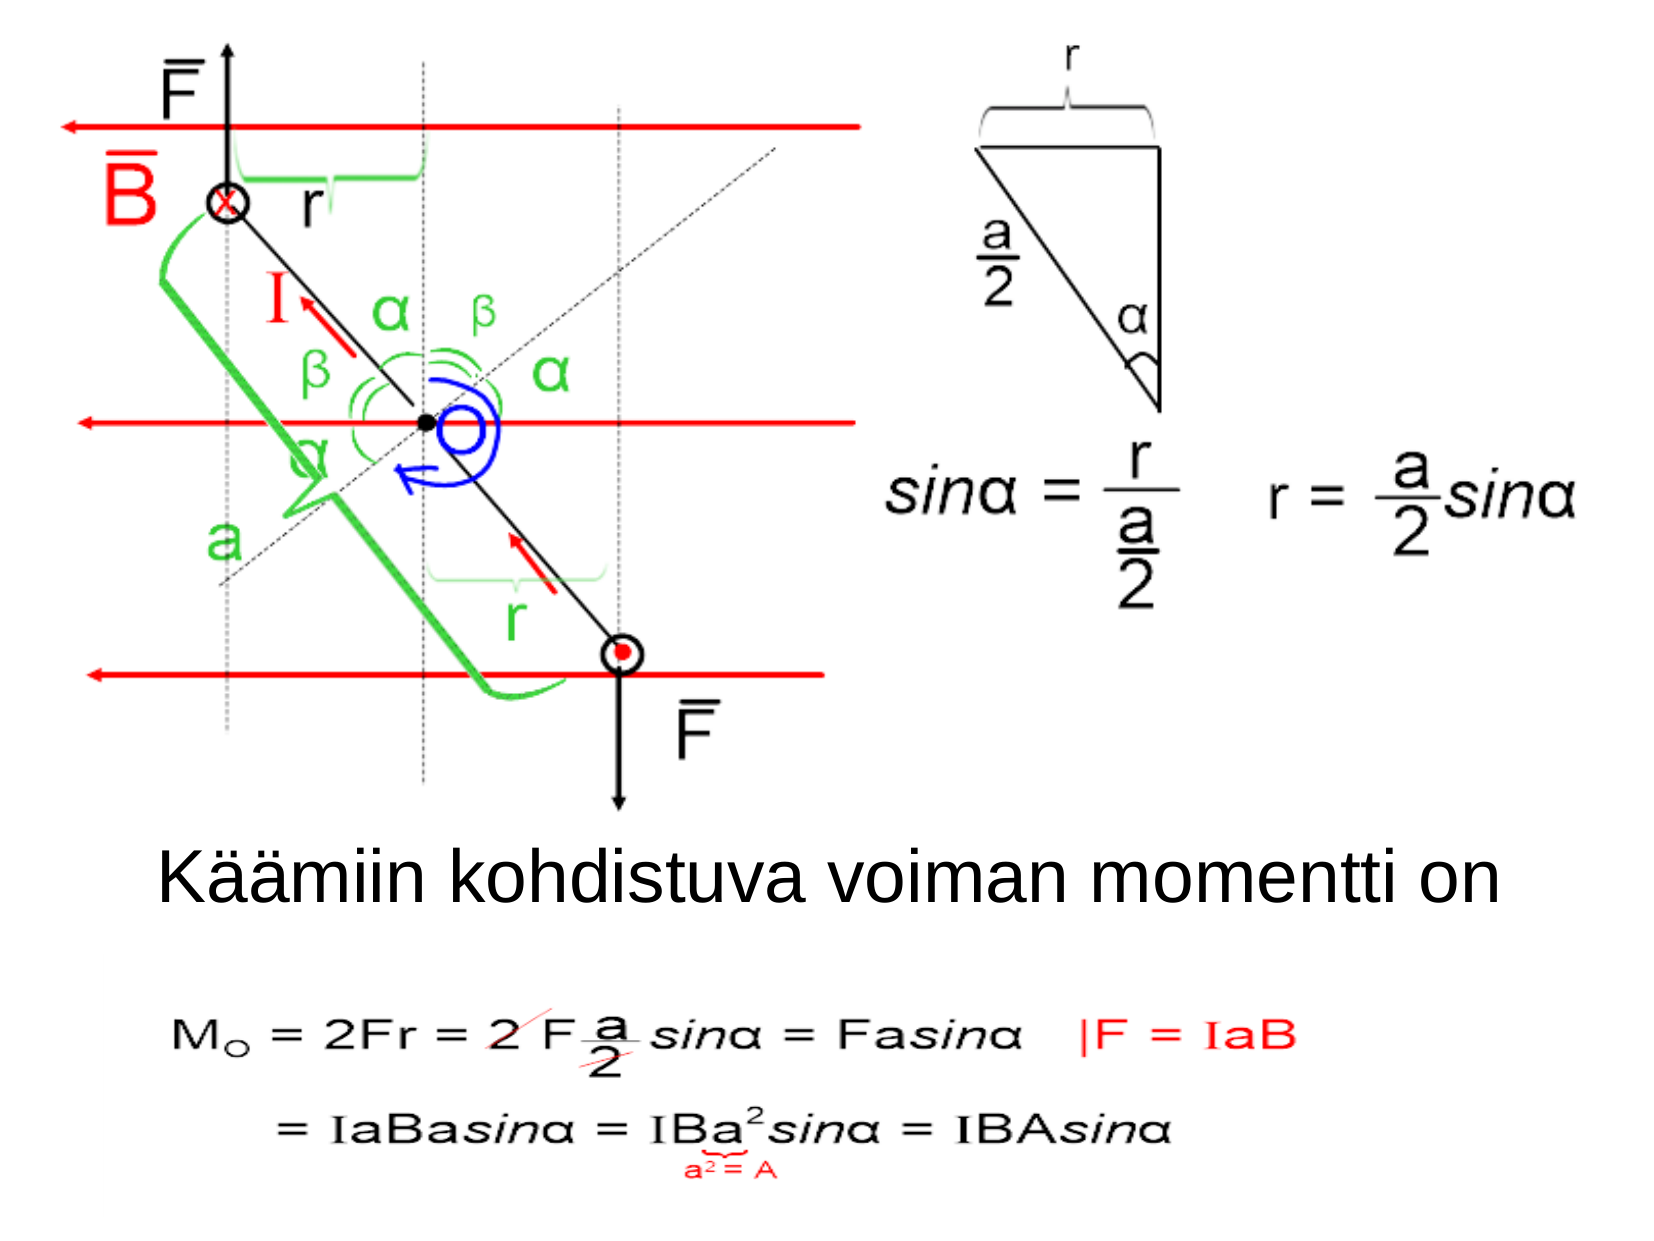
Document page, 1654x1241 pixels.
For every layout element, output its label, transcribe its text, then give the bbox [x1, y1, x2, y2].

picture [102, 954, 1430, 1217]
text_box Käämiin kohdistuva voiman momentti on [141, 827, 1588, 926]
picture [35, 2, 1638, 827]
